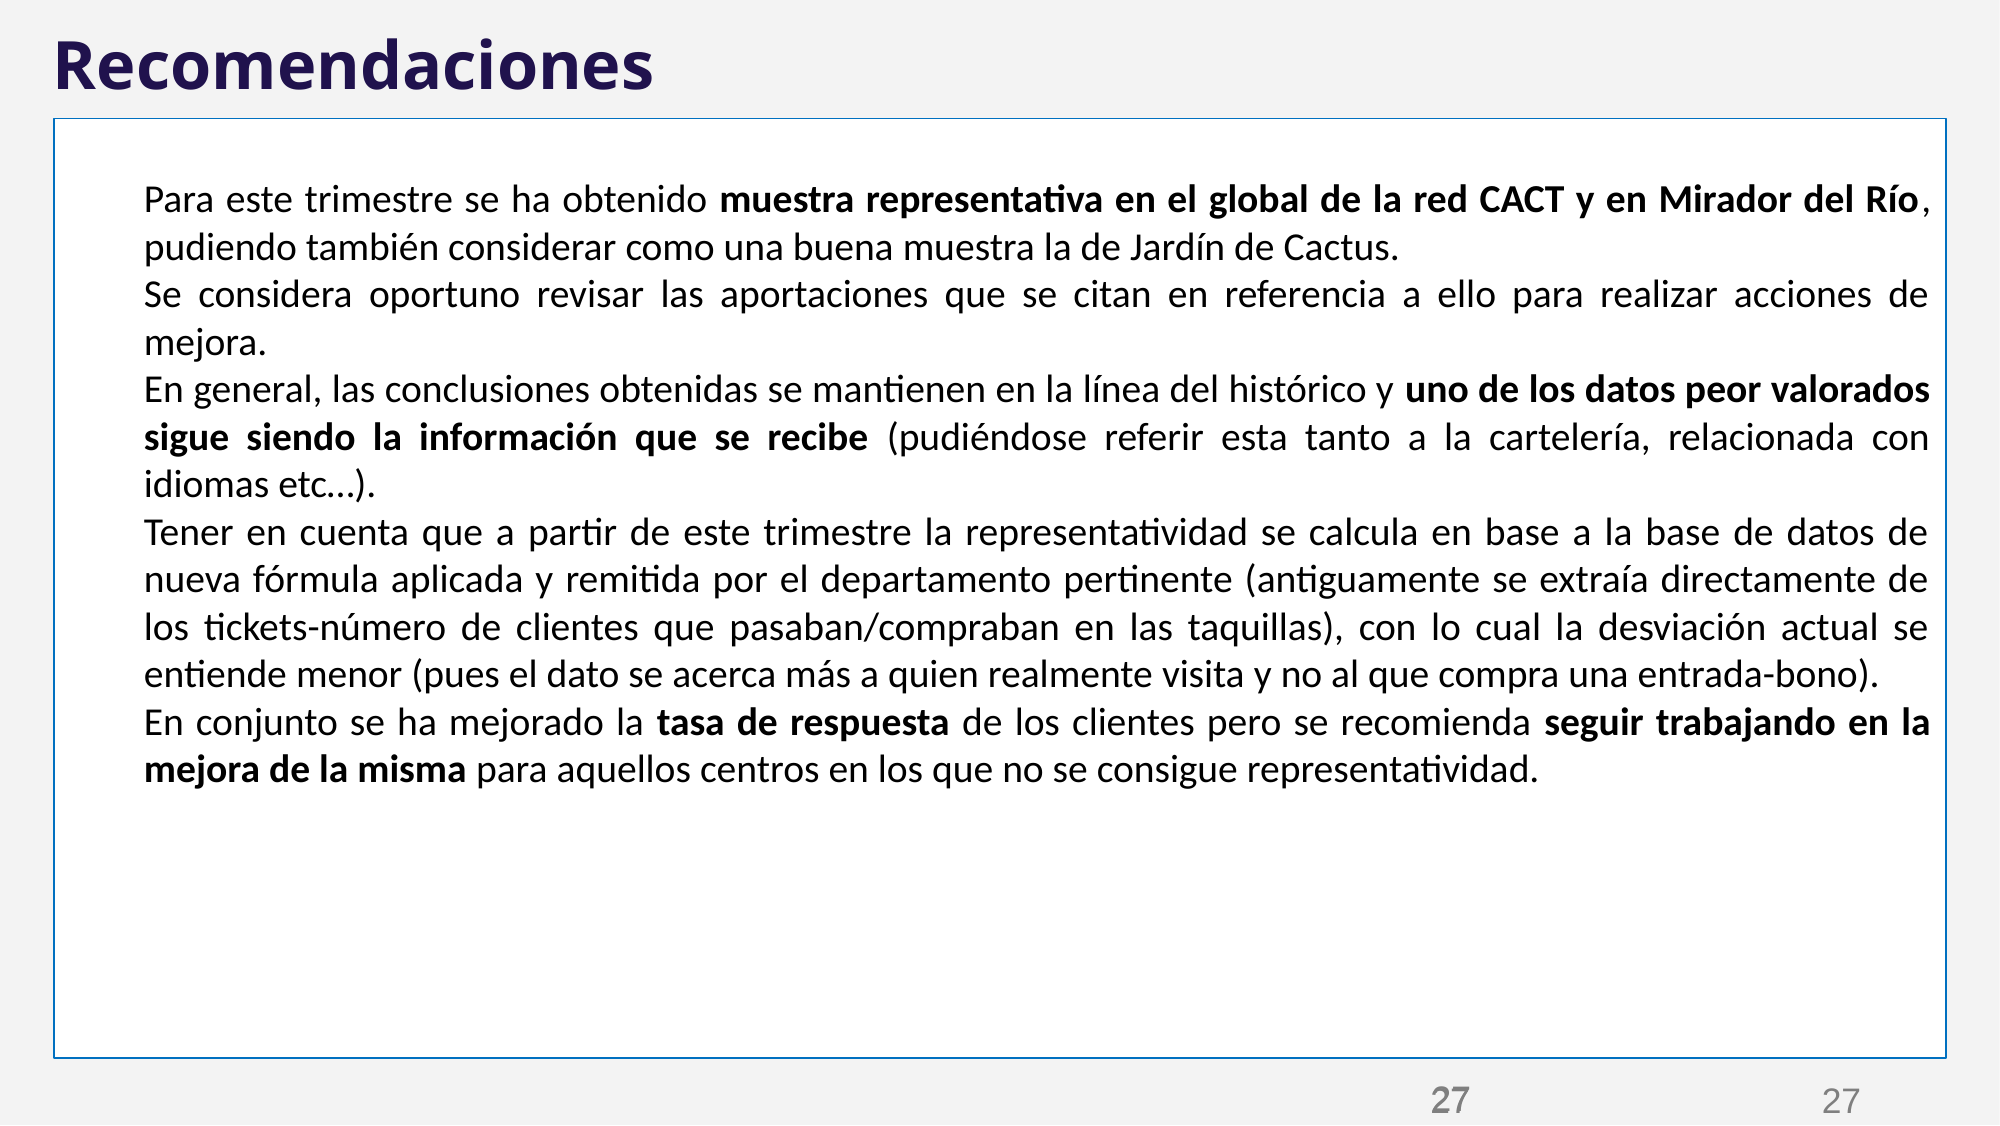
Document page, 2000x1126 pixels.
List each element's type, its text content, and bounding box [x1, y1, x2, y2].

text_box Para este trimestre se ha obtenido muestra representativa en el global de la red CACT y en Mirador del Río, pudiendo también considerar como una buena muestra la de Jardín de Cactus. Se considera oportuno revisar las aportaciones que se citan en referencia a ello para realizar acciones de mejora. En general, las conclusiones obtenidas se mantienen en la línea del histórico y uno de los datos peor valorados sigue siendo la información que se recibe (pudiéndose referir esta tanto a la cartelería, relacionada con idiomas etc…). Tener en cuenta que a partir de este trimestre la representatividad se calcula en base a la base de datos de nueva fórmula aplicada y remitida por el departamento pertinente (antiguamente se extraía directamente de los tickets-número de clientes que pasaban/compraban en las taquillas), con lo cual la desviación actual se entiende menor (pues el dato se acerca más a quien realmente visita y no al que compra una entrada-bono). En conjunto se ha mejorado la tasa de respuesta de los clientes pero se recomienda seguir trabajando en la mejora de la misma para aquellos centros en los que no se consigue representatividad. [53, 118, 1947, 1058]
text_box <number> [1412, 1069, 1880, 1126]
text_box Recomendaciones [52, 0, 1945, 126]
